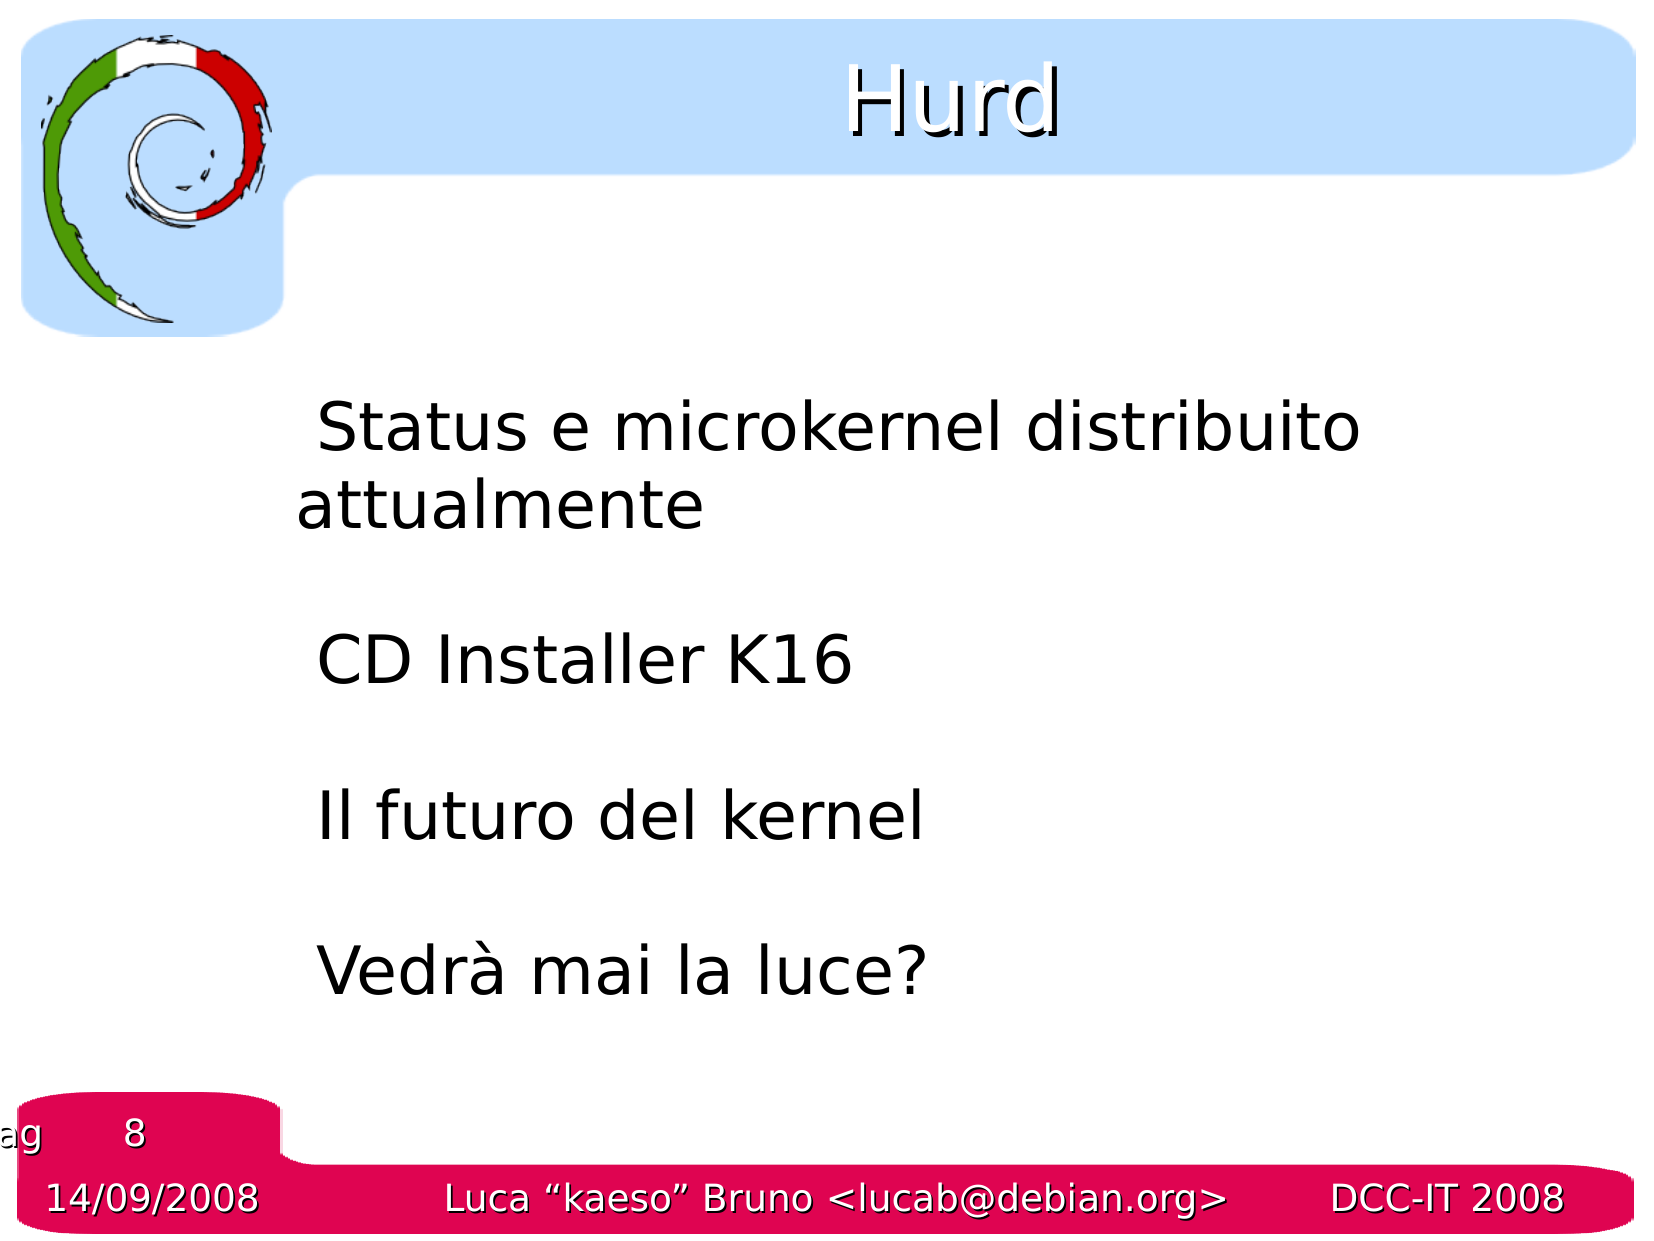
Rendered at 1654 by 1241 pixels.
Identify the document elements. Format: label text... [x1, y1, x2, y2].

picture [21, 19, 1636, 337]
text_box Pag <numero> [53, 1104, 255, 1178]
text_box 14/09/2008 [29, 1169, 284, 1241]
title Hurd [265, 3, 1636, 196]
text_box Luca “kaeso” Bruno <lucab@debian.org> DCC-IT 2008 [428, 1169, 1581, 1241]
picture [17, 1092, 1634, 1234]
subtitle Status e microkernel distribuito attualmente CD Installer K16 Il futuro del kernel Vedrà mai la luce? [295, 297, 1571, 1102]
